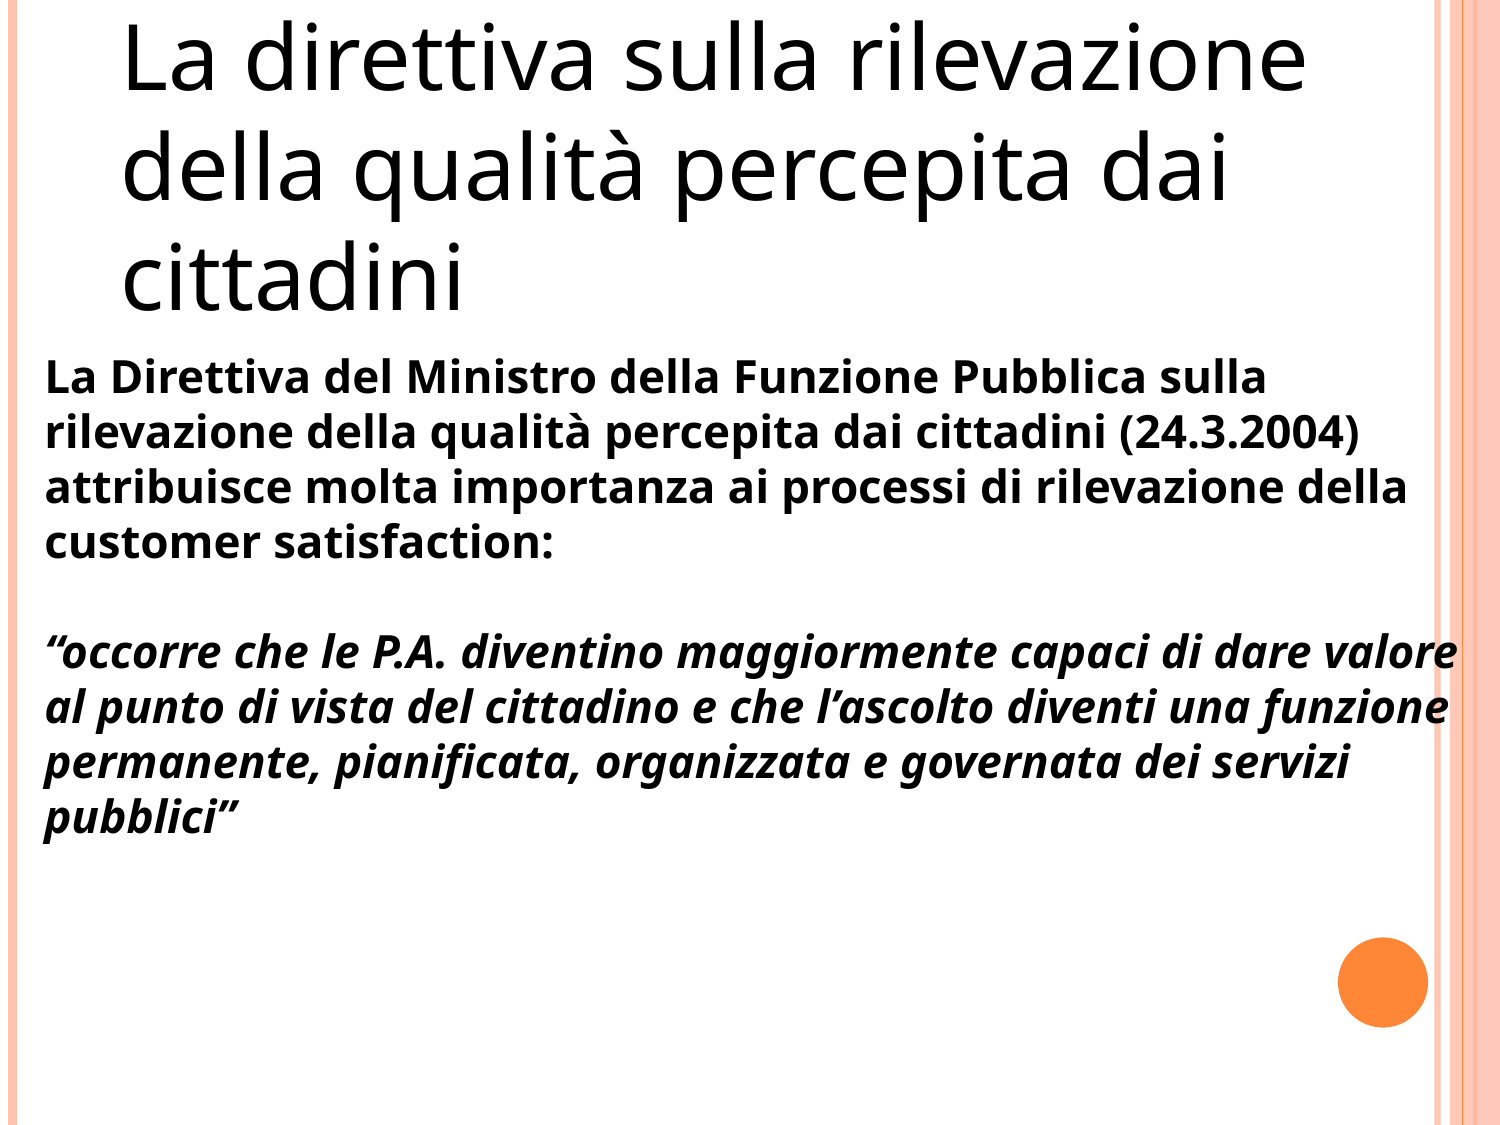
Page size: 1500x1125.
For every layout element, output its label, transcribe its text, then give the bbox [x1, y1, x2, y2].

text_box La Direttiva del Ministro della Funzione Pubblica sulla rilevazione della qualità percepita dai cittadini (24.3.2004) attribuisce molta importanza ai processi di rilevazione della customer satisfaction: “occorre che le P.A. diventino maggiormente capaci di dare valore al punto di vista del cittadino e che l’ascolto diventi una funzione permanente, pianificata, organizzata e governata dei servizi pubblici” [29, 351, 1500, 894]
text_box La direttiva sulla rilevazione della qualità percepita dai cittadini [105, 70, 1381, 258]
